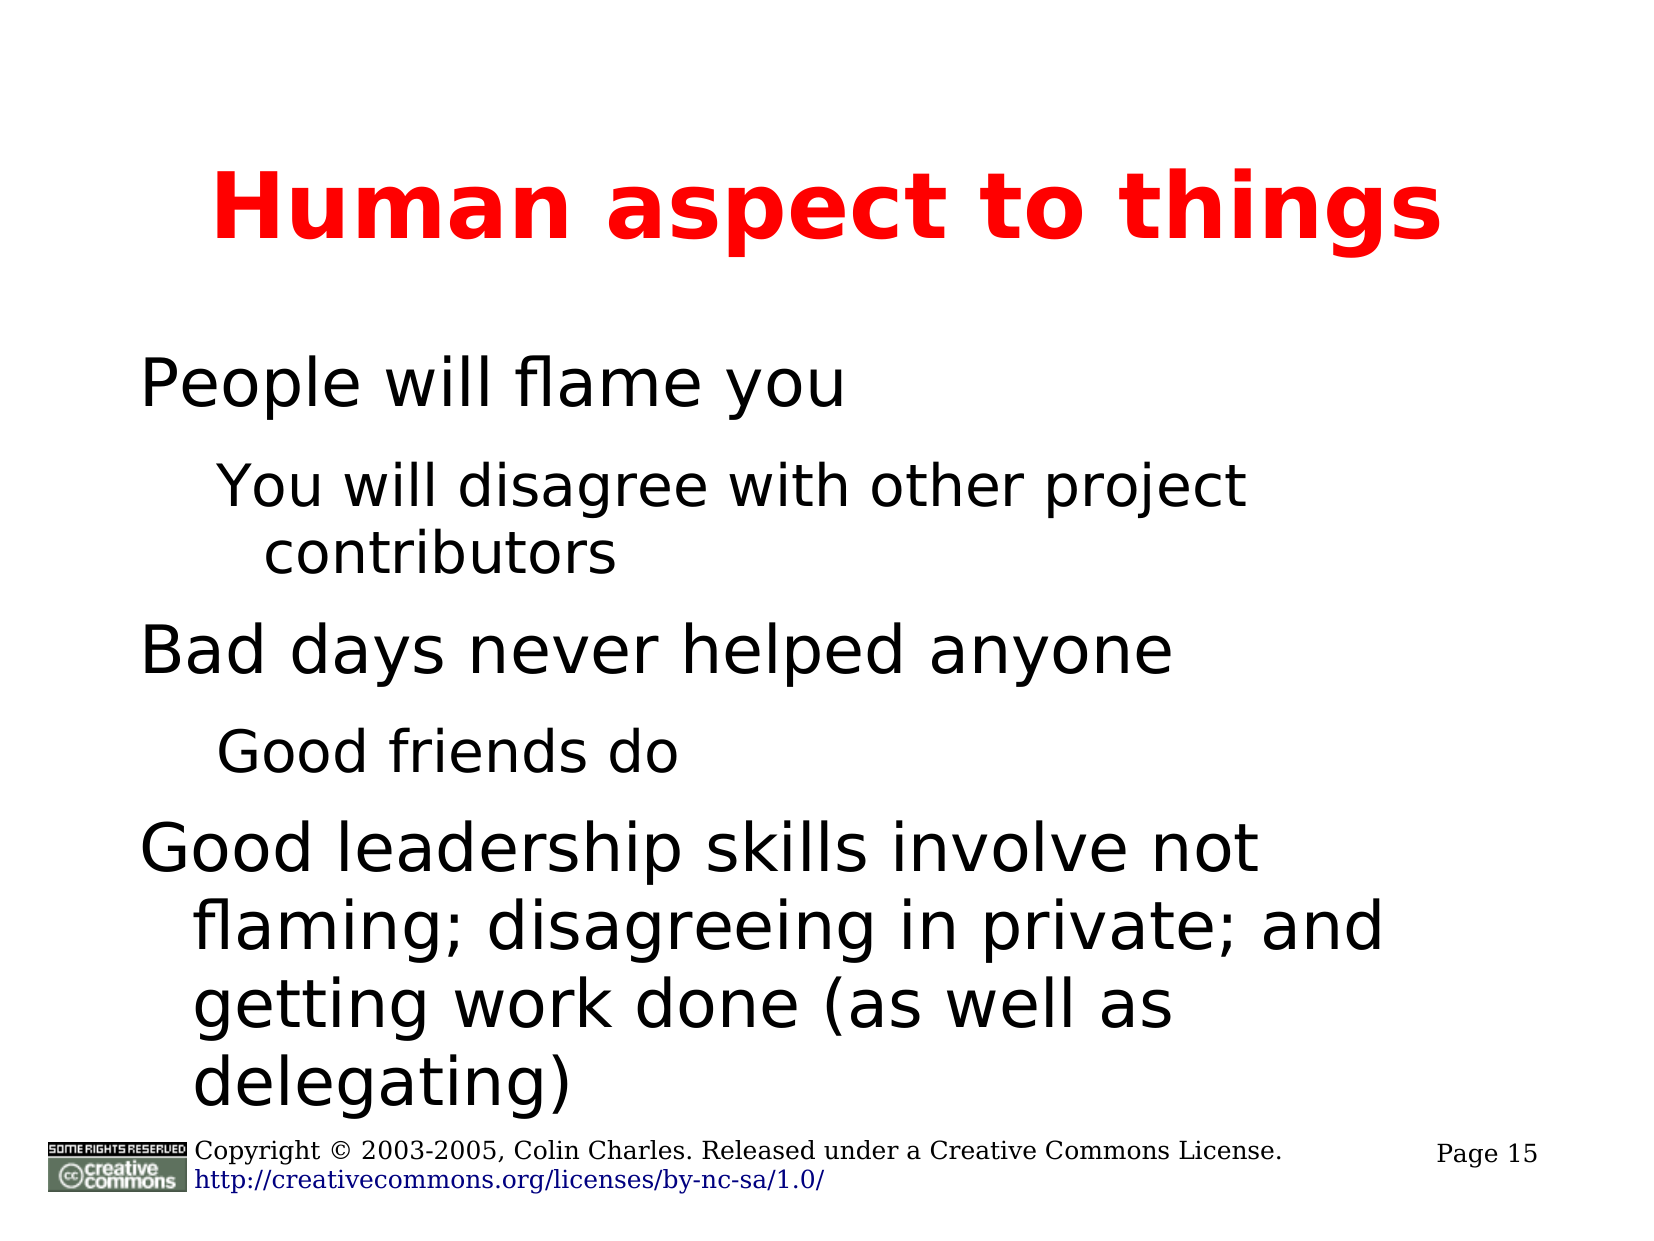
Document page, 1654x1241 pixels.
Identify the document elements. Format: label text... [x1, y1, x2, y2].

title Human aspect to things [121, 102, 1534, 311]
picture [48, 1142, 187, 1192]
list People will flame you You will disagree with other project contributors Bad days never helped anyone Good friends do Good leadership skills involve not flaming; disagreeing in private; and getting work done (as well as delegating) [121, 344, 1534, 1127]
